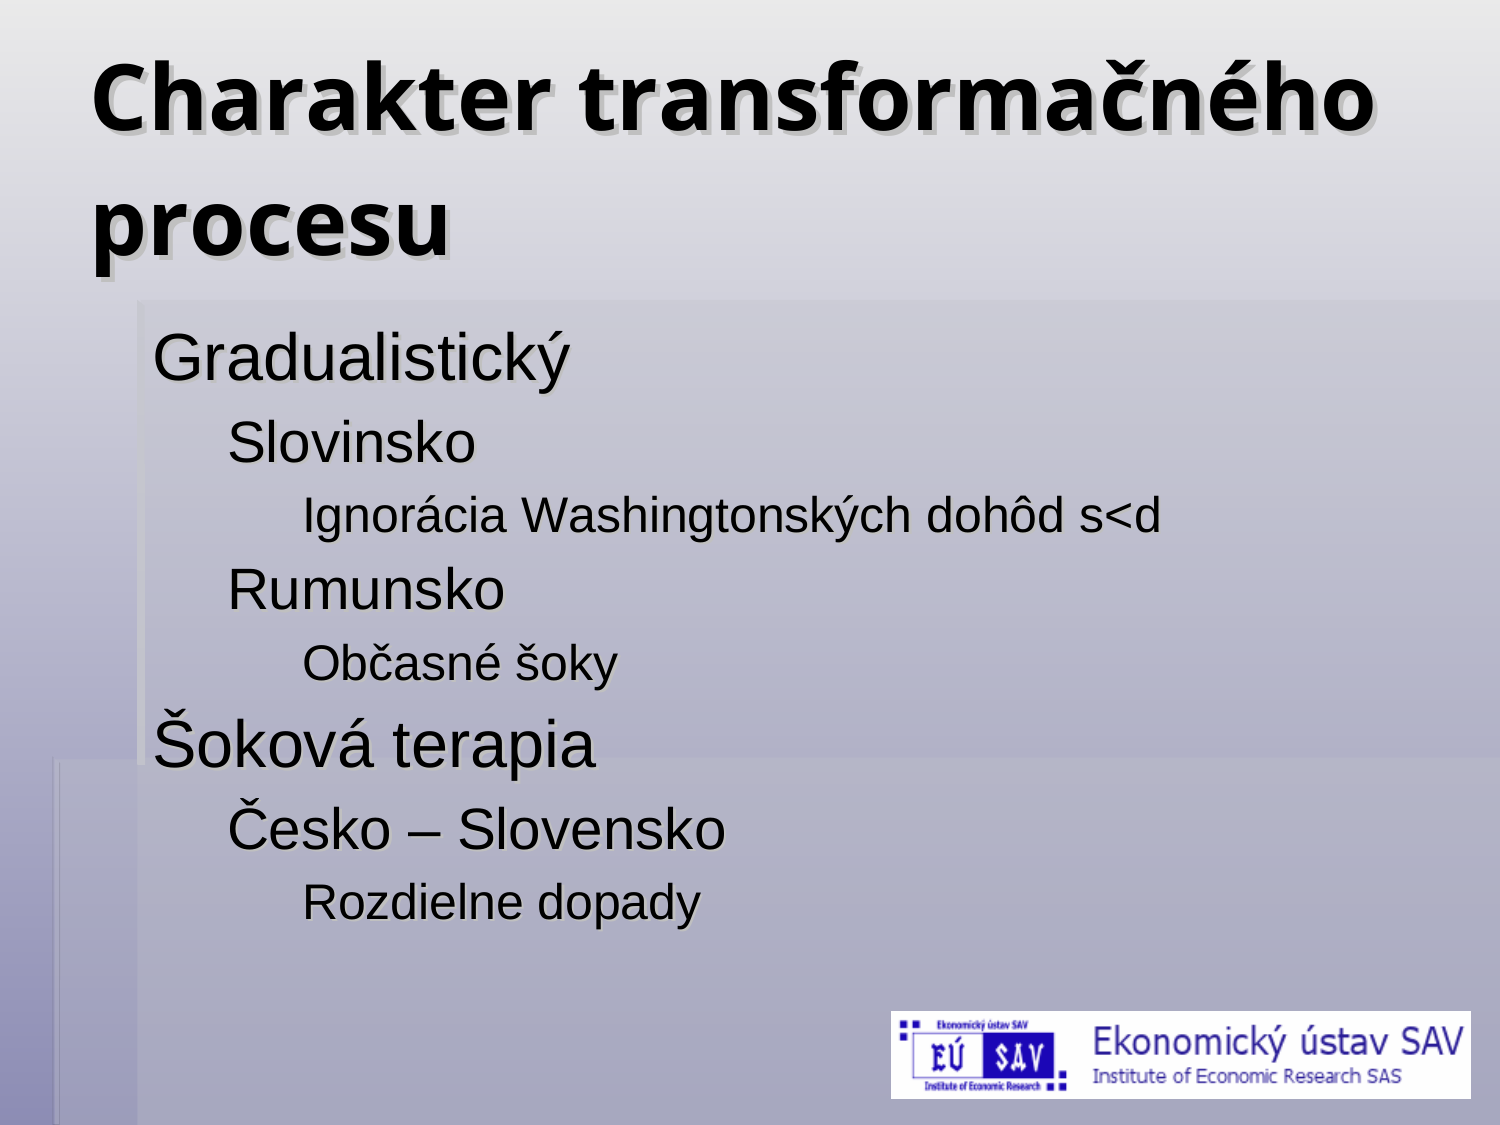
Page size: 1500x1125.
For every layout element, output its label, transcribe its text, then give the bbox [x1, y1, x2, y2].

list Gradualistický Slovinsko Ignorácia Washingtonských dohôd s<d Rumunsko Občasné šoky Šoková terapia Česko – Slovensko Rozdielne dopady [137, 312, 1451, 1072]
picture [891, 1011, 1471, 1099]
title Charakter transformačného procesu [75, 0, 1451, 331]
